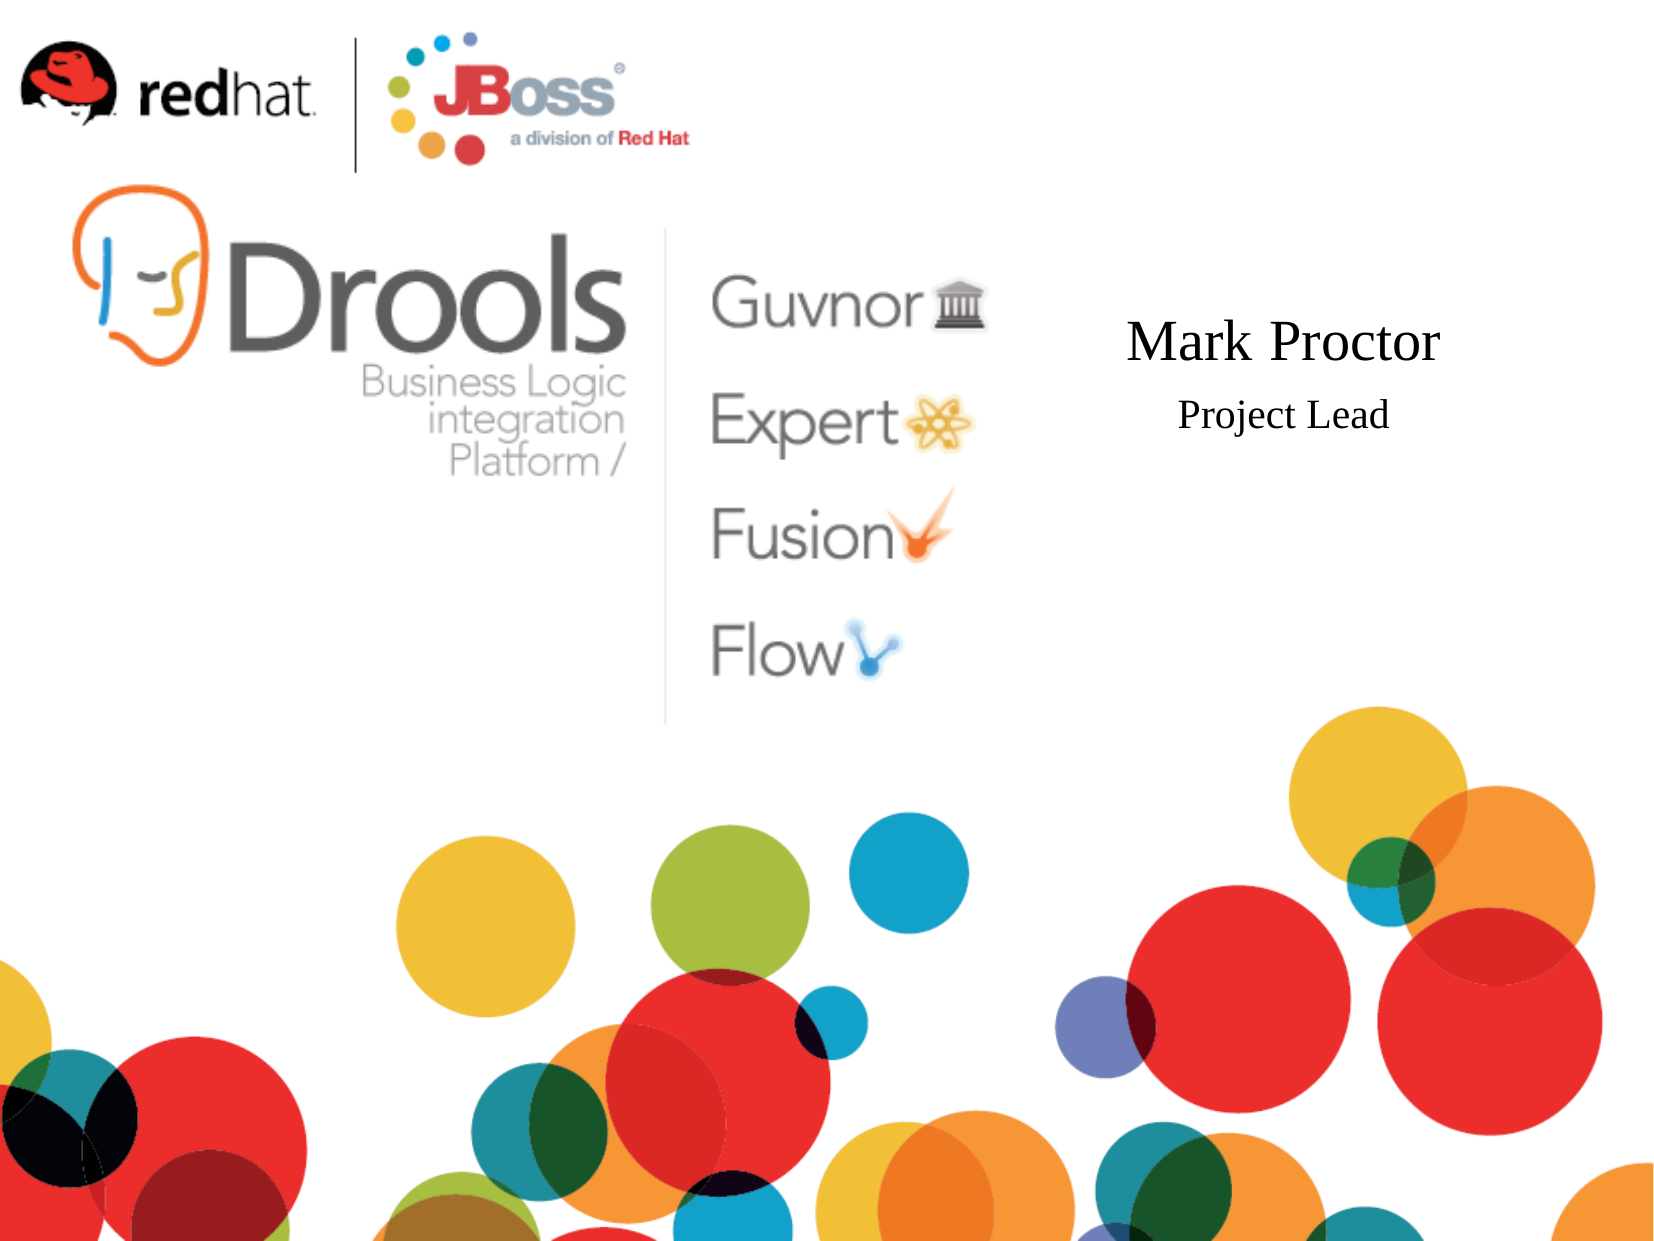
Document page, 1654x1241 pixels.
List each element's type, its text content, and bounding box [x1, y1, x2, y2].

picture [0, 5, 1654, 1241]
text_box Mark Proctor Project Lead [1120, 267, 1447, 471]
